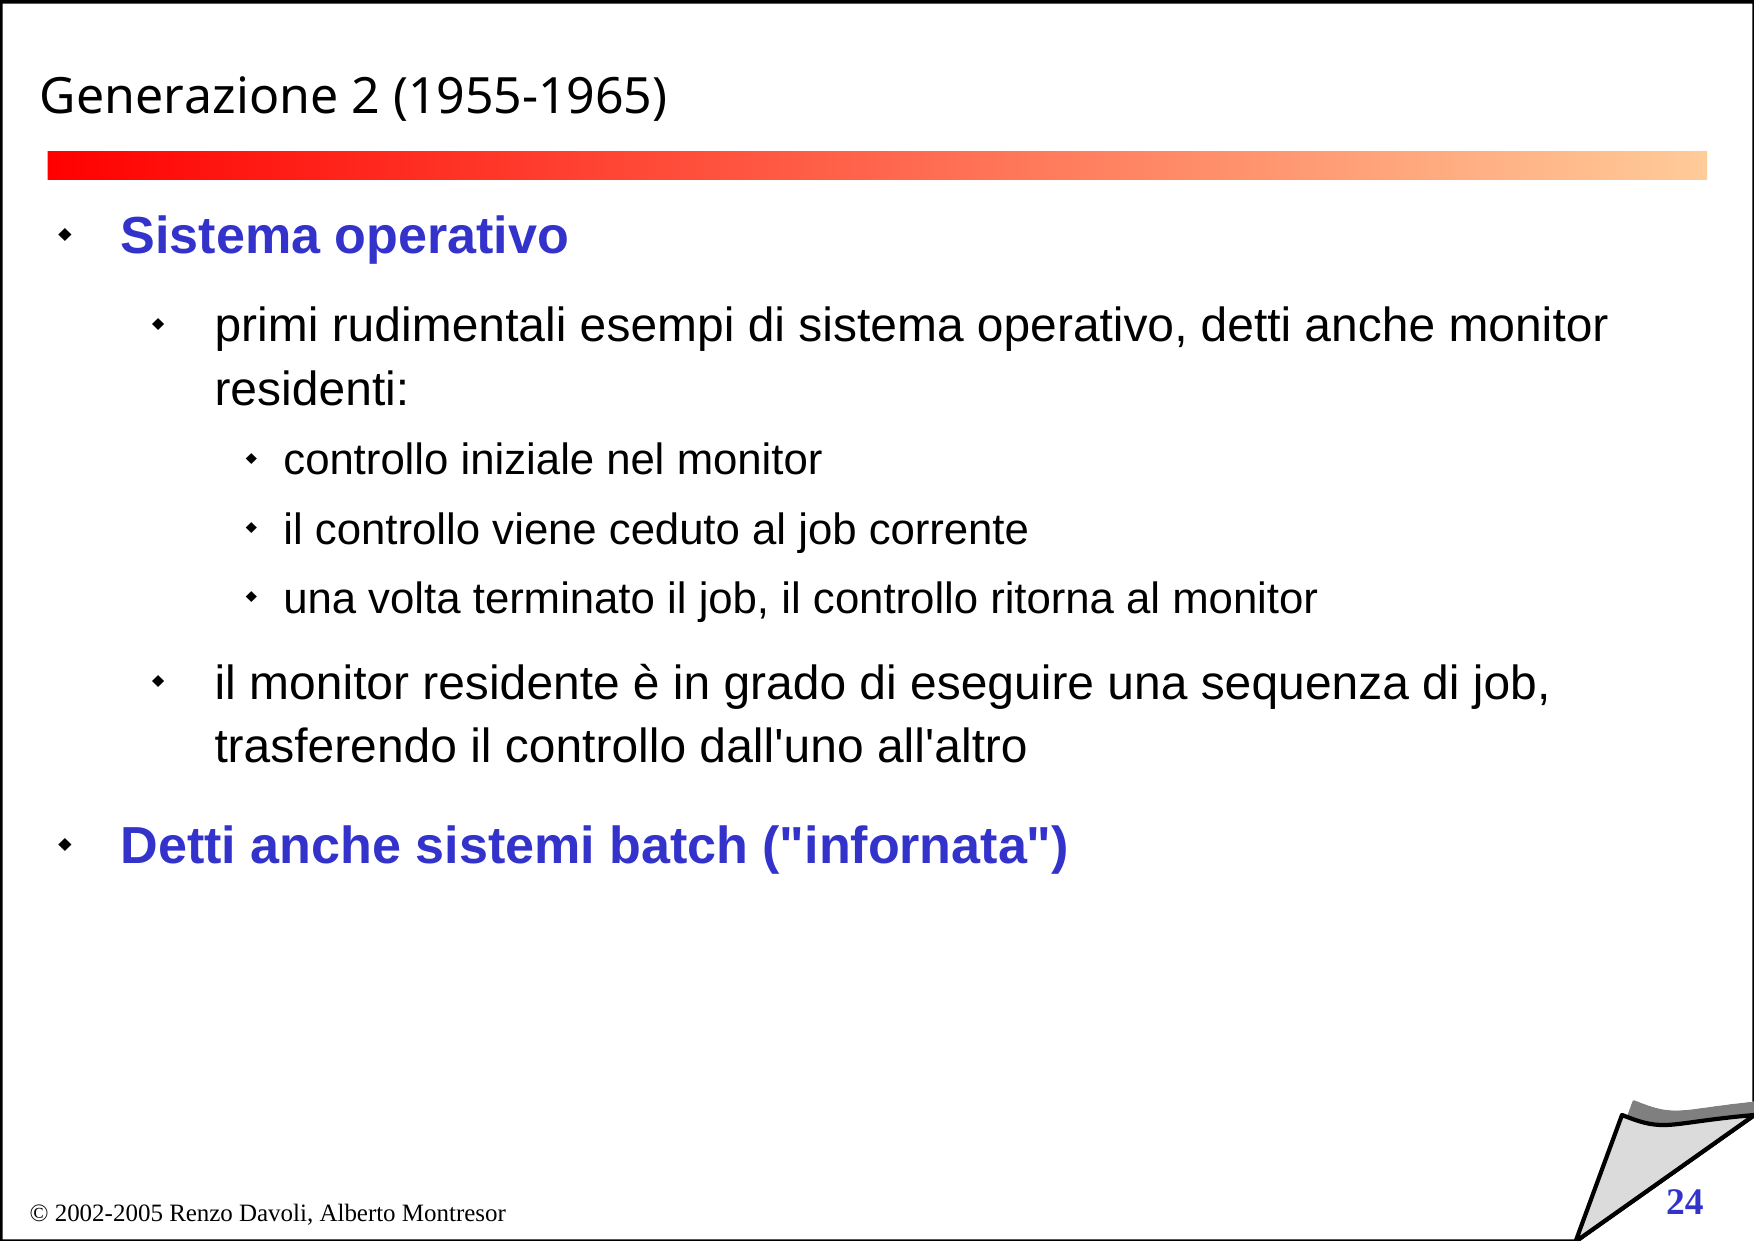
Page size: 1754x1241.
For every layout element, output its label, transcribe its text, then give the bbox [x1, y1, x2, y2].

title Generazione 2 (1955-1965) [40, 49, 1713, 144]
list Sistema operativo primi rudimentali esempi di sistema operativo, detti anche monitor residenti: controllo iniziale nel monitor il controllo viene ceduto al job corrente una volta terminato il job, il controllo ritorna al monitor il monitor residente è in grado di eseguire una sequenza di job, trasferendo il controllo dall'uno all'altro Detti anche sistemi batch ("infornata") [58, 206, 1696, 904]
